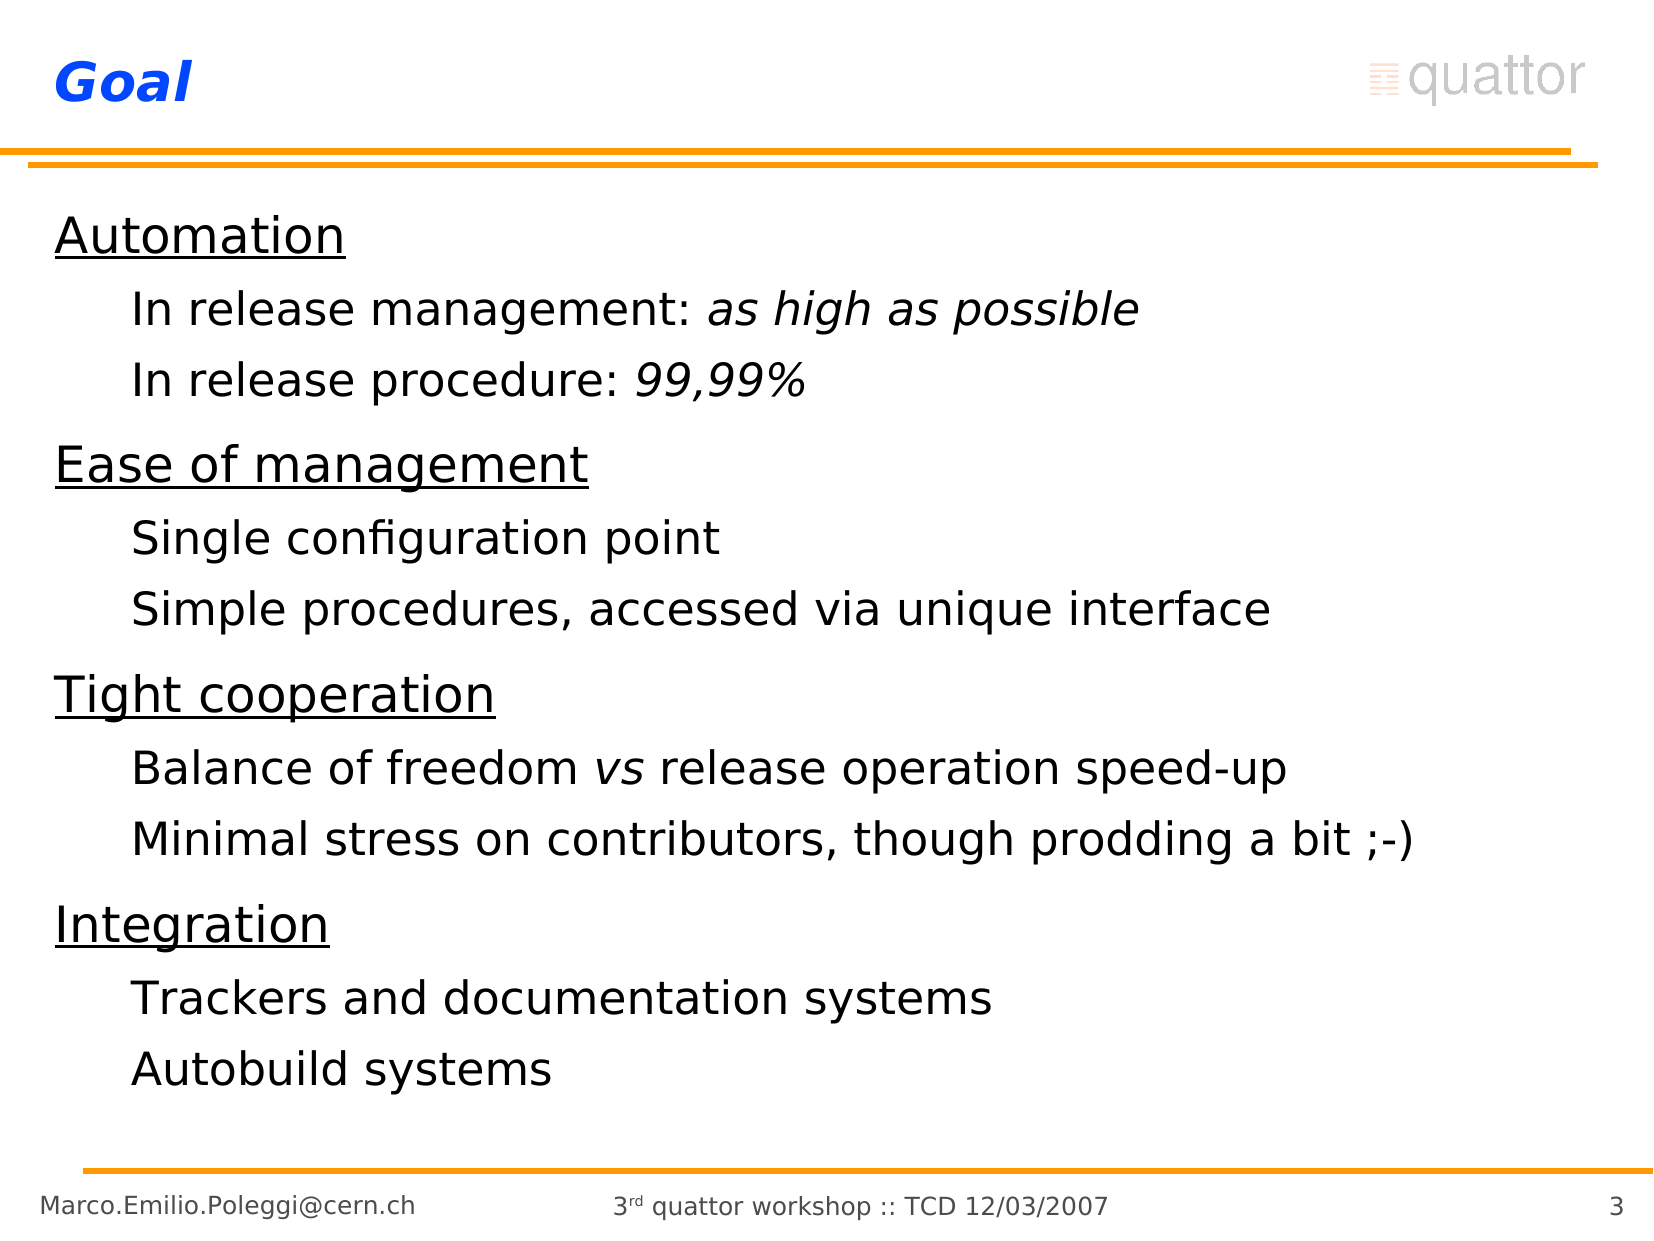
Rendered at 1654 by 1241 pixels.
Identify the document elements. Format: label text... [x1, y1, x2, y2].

title Goal [55, 48, 1241, 116]
list Automation In release management: as high as possible In release procedure: 99,99% Ease of management Single configuration point Simple procedures, accessed via unique interface Tight cooperation Balance of freedom vs release operation speed-up Minimal stress on contributors, though prodding a bit ;-) Integration Trackers and documentation systems Autobuild systems [55, 206, 1582, 1096]
